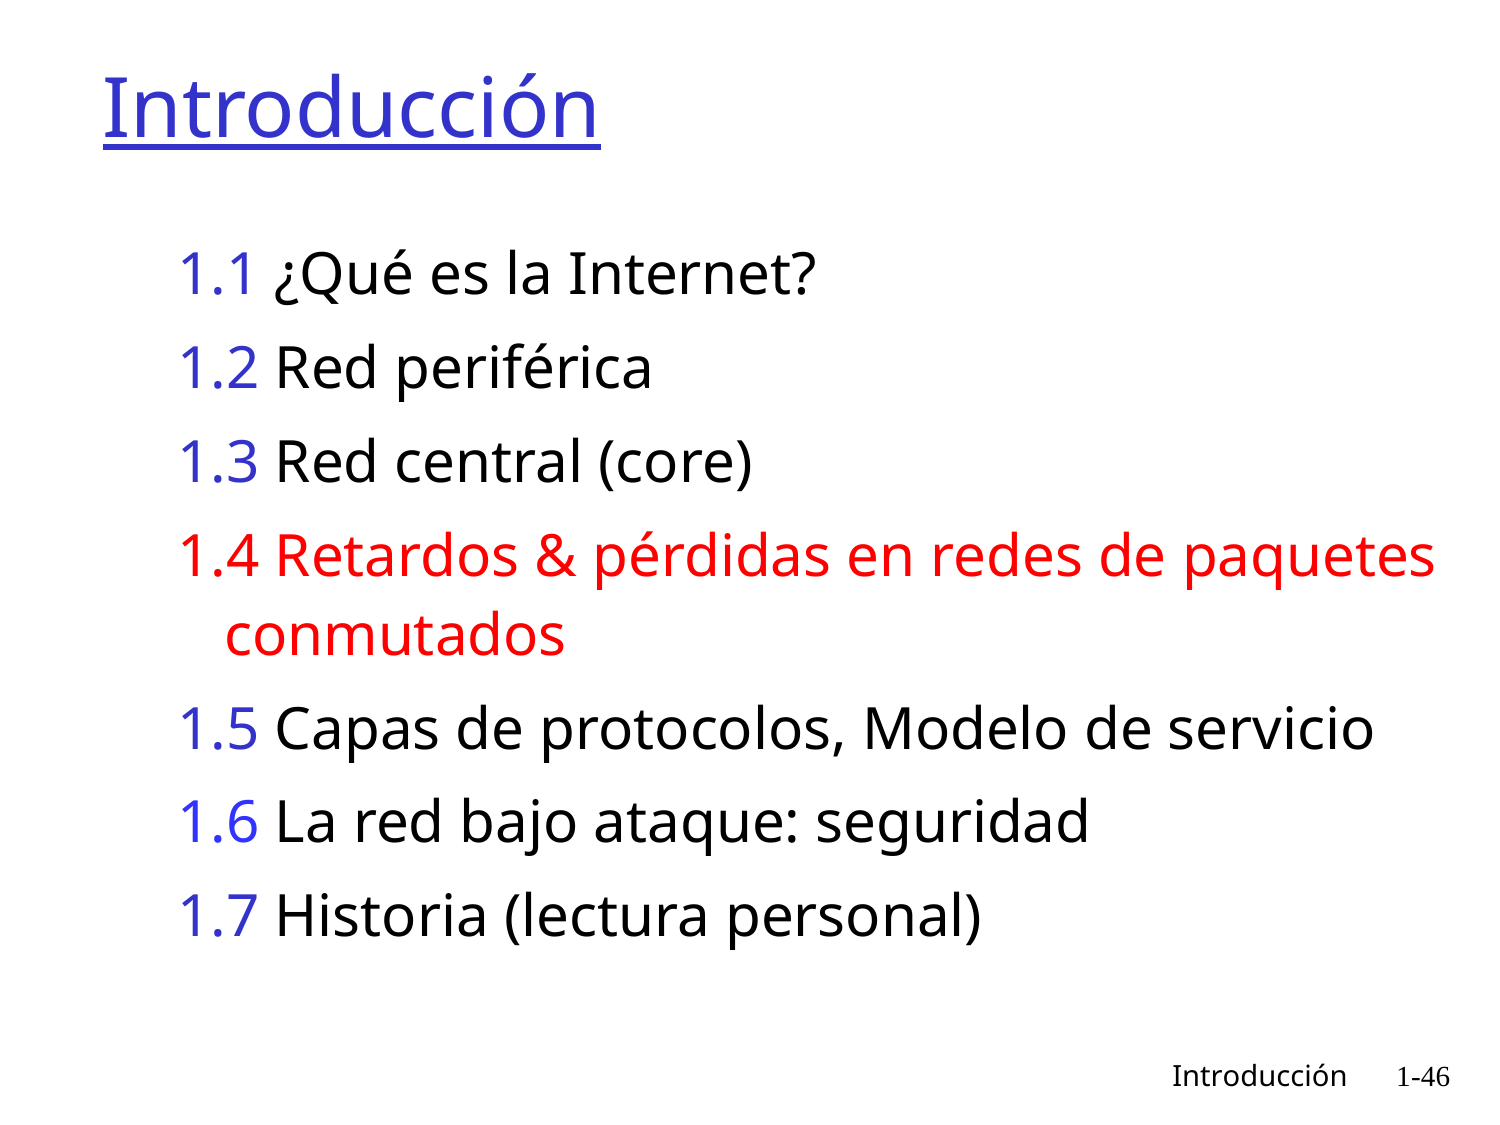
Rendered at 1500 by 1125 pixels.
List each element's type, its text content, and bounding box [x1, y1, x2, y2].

title Introducción [87, 23, 1463, 188]
text_box Introducción [887, 1050, 1362, 1125]
list 1.1 ¿Qué es la Internet? 1.2 Red periférica 1.3 Red central (core) 1.4 Retardos & pérdidas en redes de paquetes conmutados 1.5 Capas de protocolos, Modelo de servicio 1.6 La red bajo ataque: seguridad 1.7 Historia (lectura personal) [87, 224, 1463, 1023]
text_box 1-<number> [1362, 1050, 1466, 1125]
